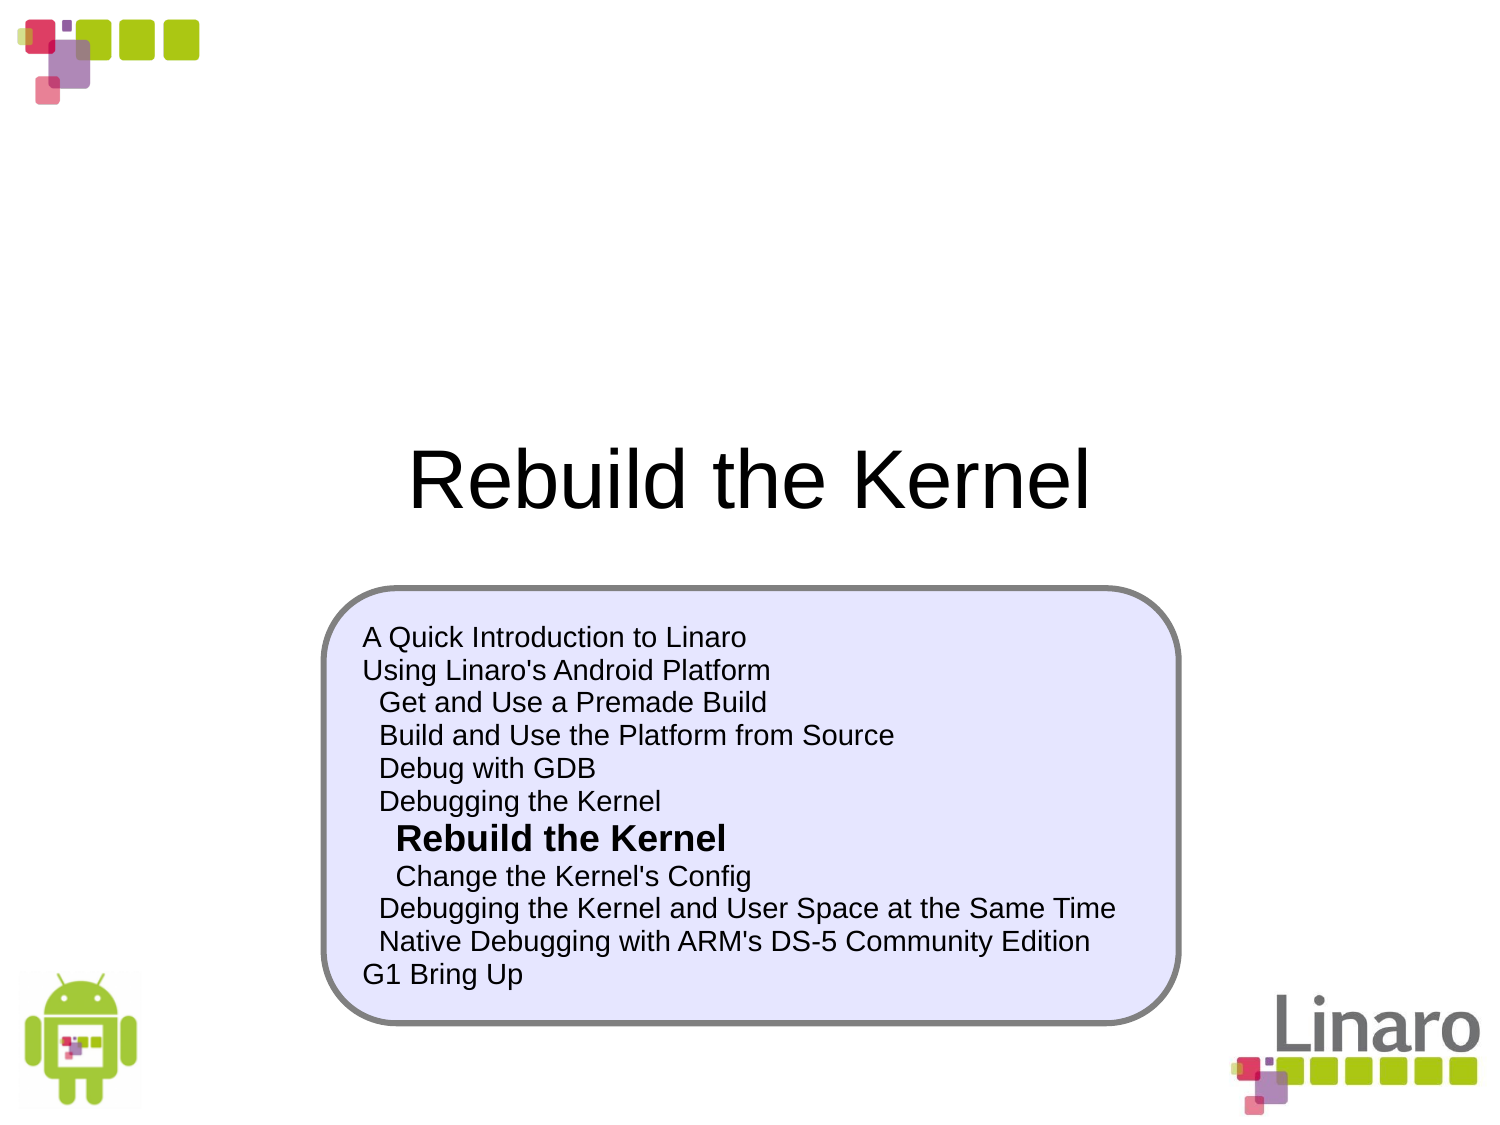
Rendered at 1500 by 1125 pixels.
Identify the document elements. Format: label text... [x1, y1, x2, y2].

picture [1219, 986, 1491, 1123]
picture [16, 12, 205, 121]
picture [18, 971, 142, 1109]
subtitle Rebuild the Kernel [74, 44, 1425, 916]
text_box A Quick Introduction to Linaro Using Linaro's Android Platform Get and Use a Premade Build Build and Use the Platform from Source Debug with GDB Debugging the Kernel Rebuild the Kernel Change the Kernel's Config Debugging the Kernel and User Space at the Same Time Native Debugging with ARM's DS-5 Community Edition G1 Bring Up [323, 588, 1179, 1024]
